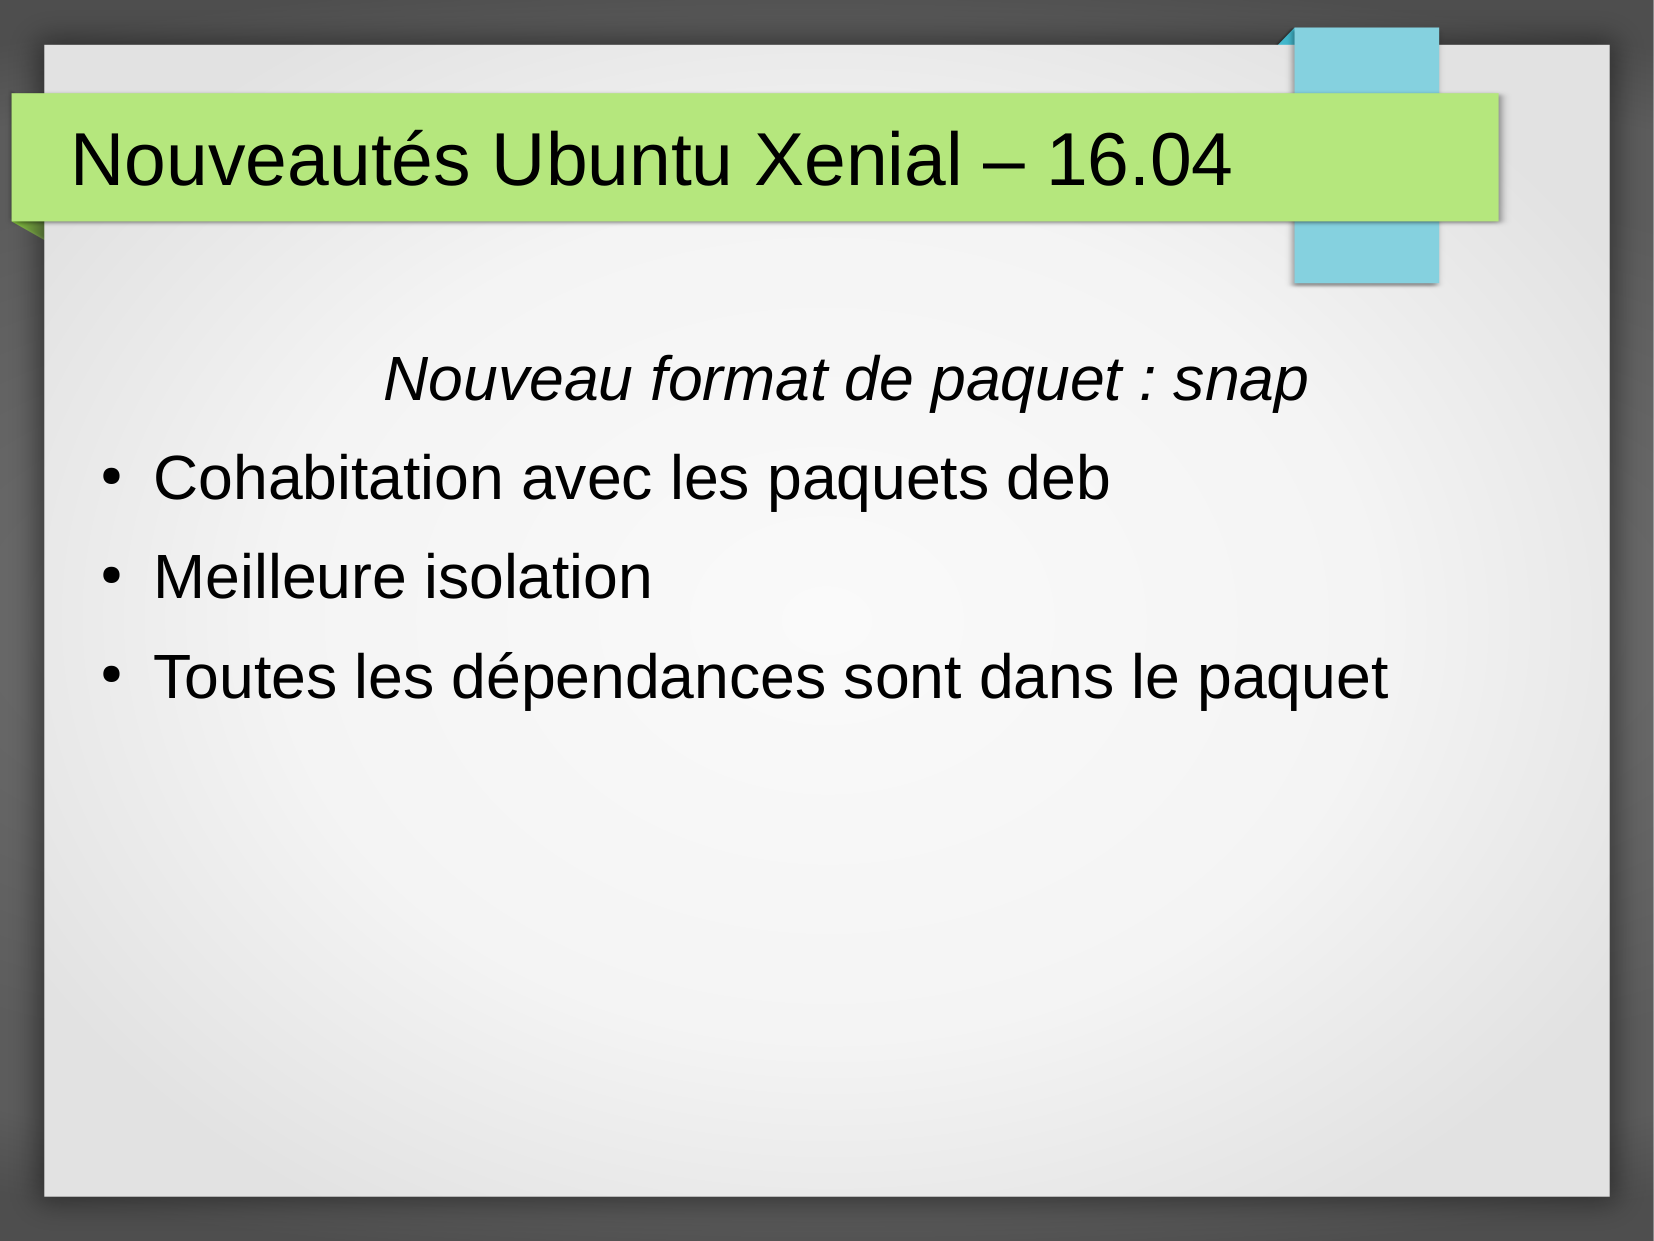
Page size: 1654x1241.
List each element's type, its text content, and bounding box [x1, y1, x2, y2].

list Nouveau format de paquet : snap Cohabitation avec les paquets deb Meilleure isolation Toutes les dépendances sont dans le paquet [82, 343, 1538, 1063]
title Nouveautés Ubuntu Xenial – 16.04 [70, 75, 1252, 244]
picture [0, 0, 1654, 1241]
